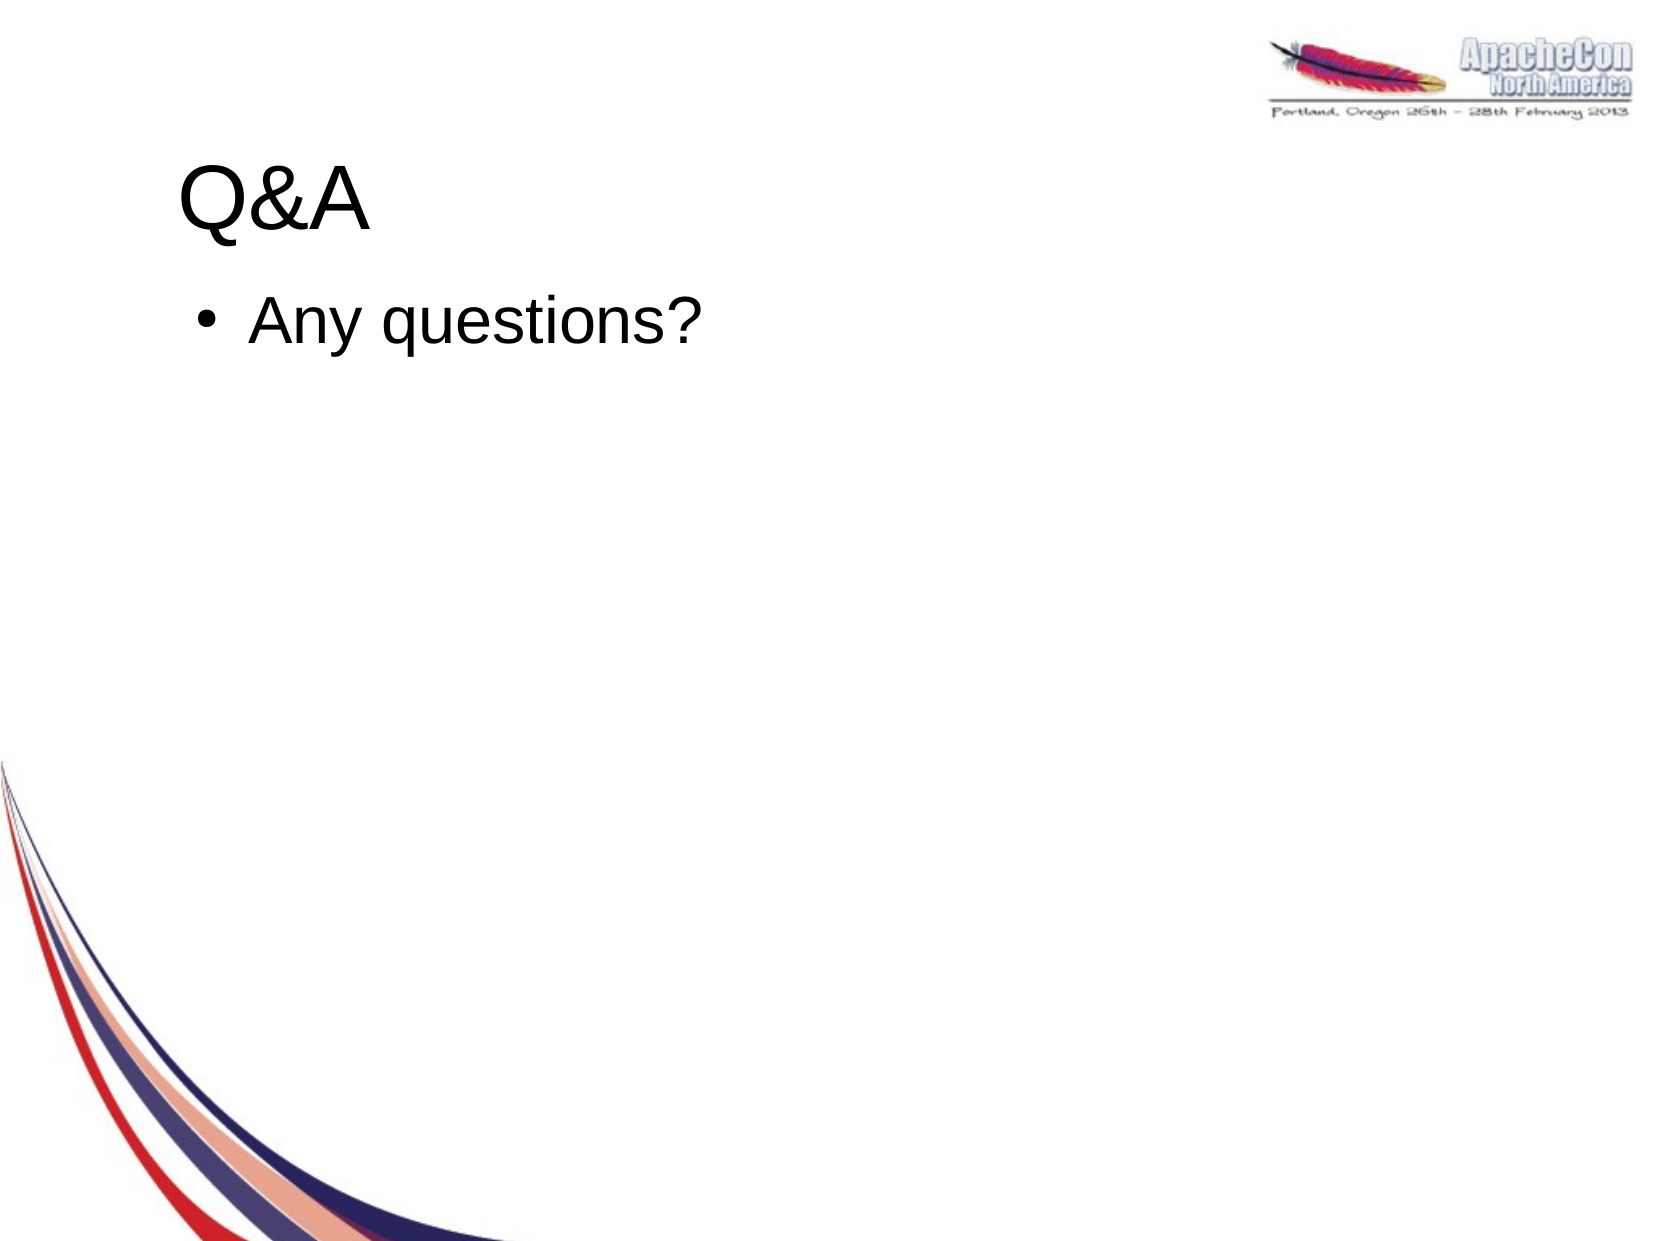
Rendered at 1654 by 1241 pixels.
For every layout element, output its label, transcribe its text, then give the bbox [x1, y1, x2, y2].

picture [0, 0, 1654, 1241]
list Any questions? [177, 283, 1536, 990]
title Q&A [177, 146, 1536, 250]
